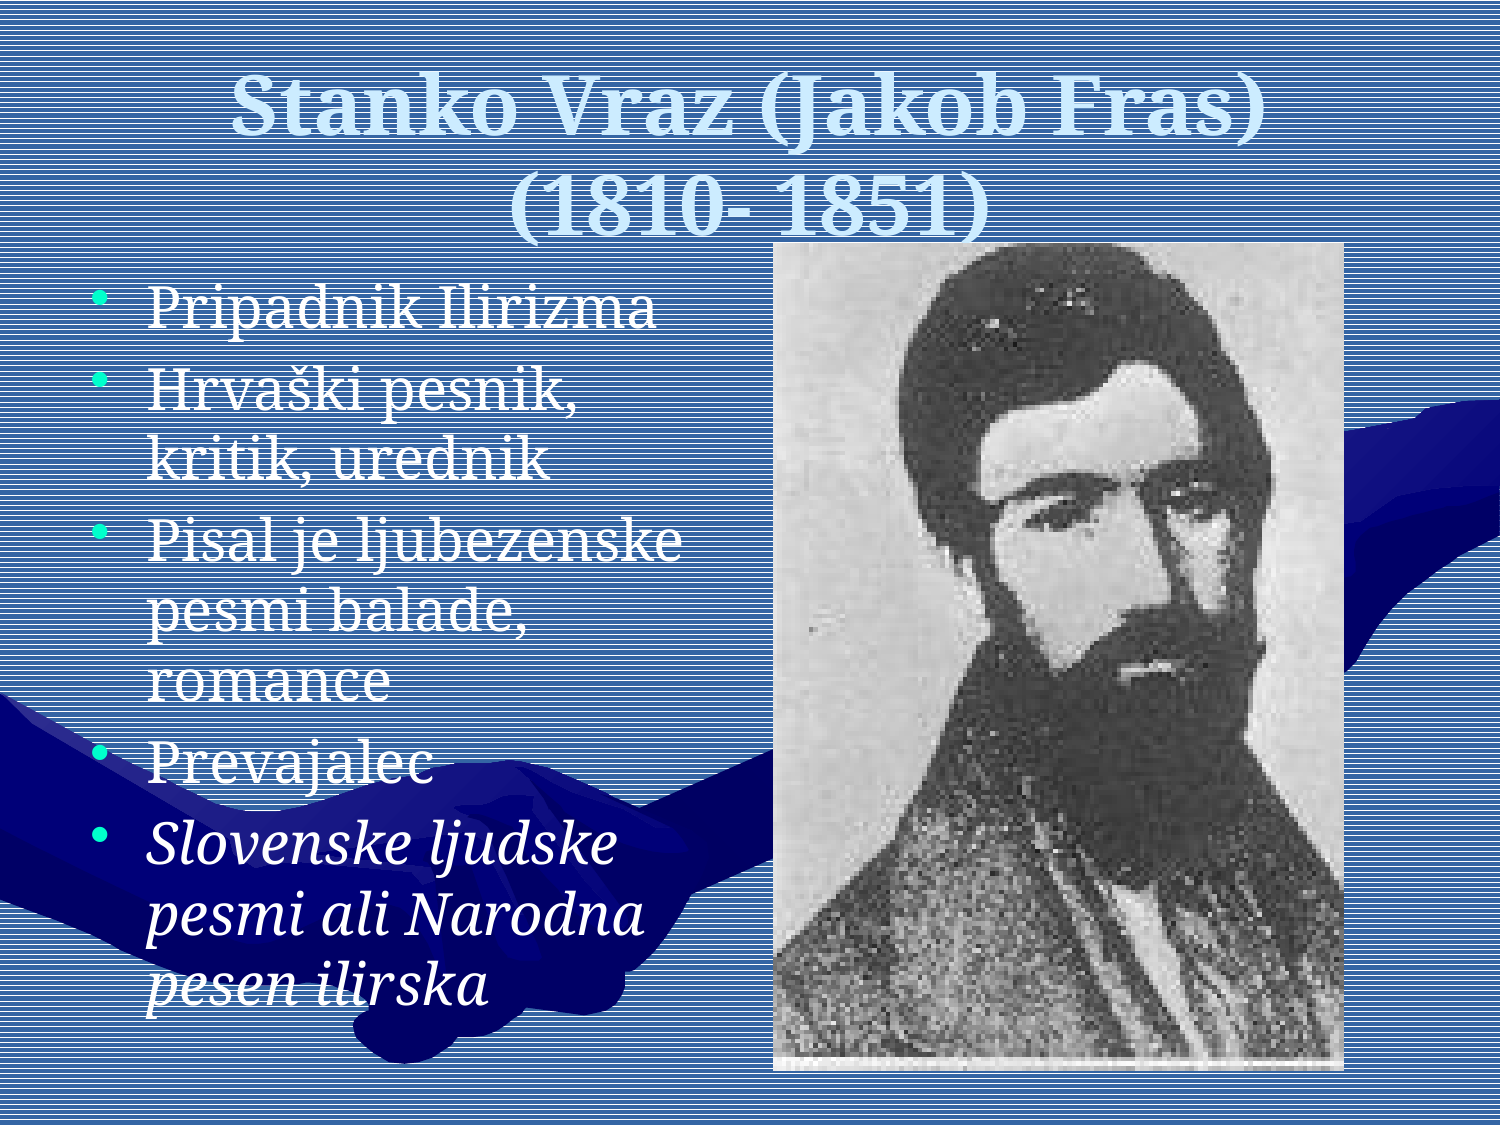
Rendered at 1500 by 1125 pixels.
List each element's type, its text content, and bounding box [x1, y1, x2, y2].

list Pripadnik Ilirizma Hrvaški pesnik, kritik, urednik Pisal je ljubezenske pesmi balade, romance Prevajalec Slovenske ljudske pesmi ali Narodna pesen ilirska [75, 262, 738, 1000]
picture [773, 243, 1344, 1071]
title Stanko Vraz (Jakob Fras) (1810- 1851) [75, 45, 1425, 233]
